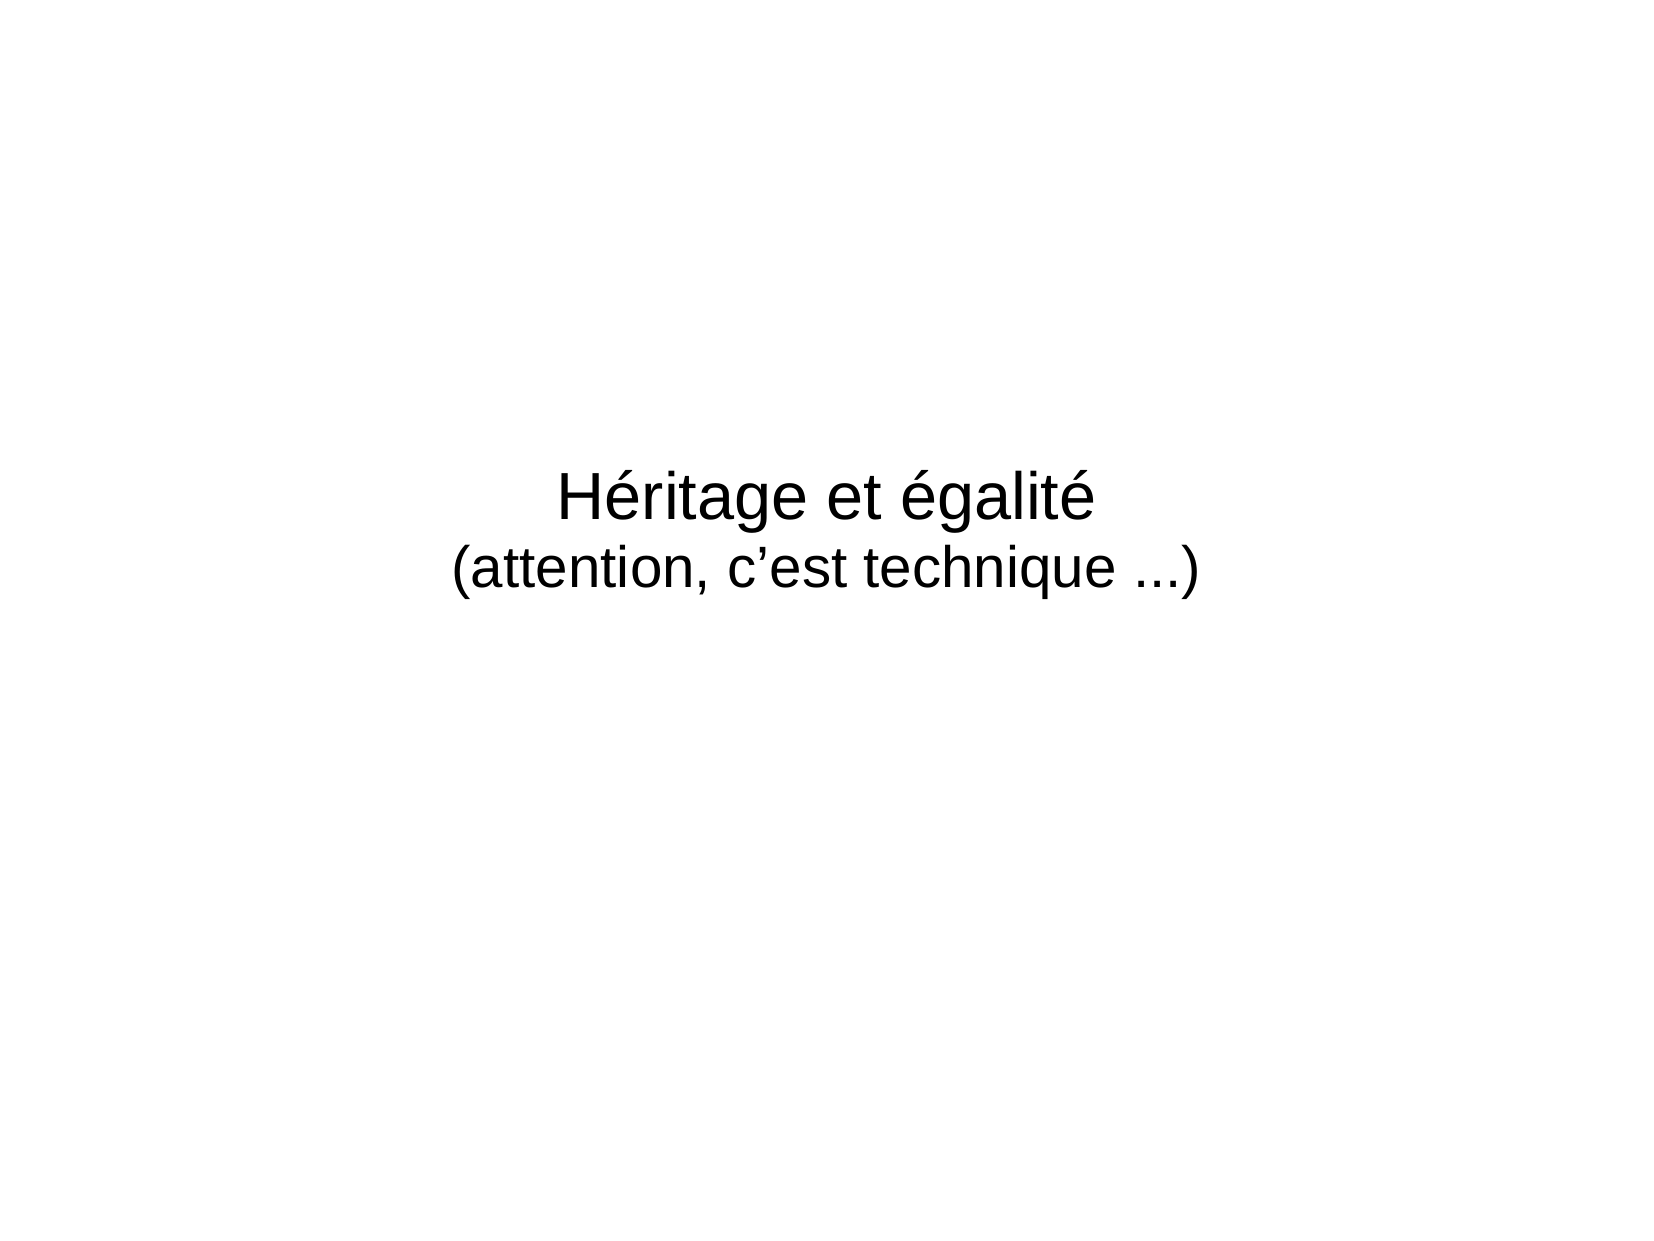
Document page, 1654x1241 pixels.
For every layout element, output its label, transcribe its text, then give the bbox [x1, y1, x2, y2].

subtitle Héritage et égalité (attention, c’est technique ...) [82, 49, 1571, 1010]
